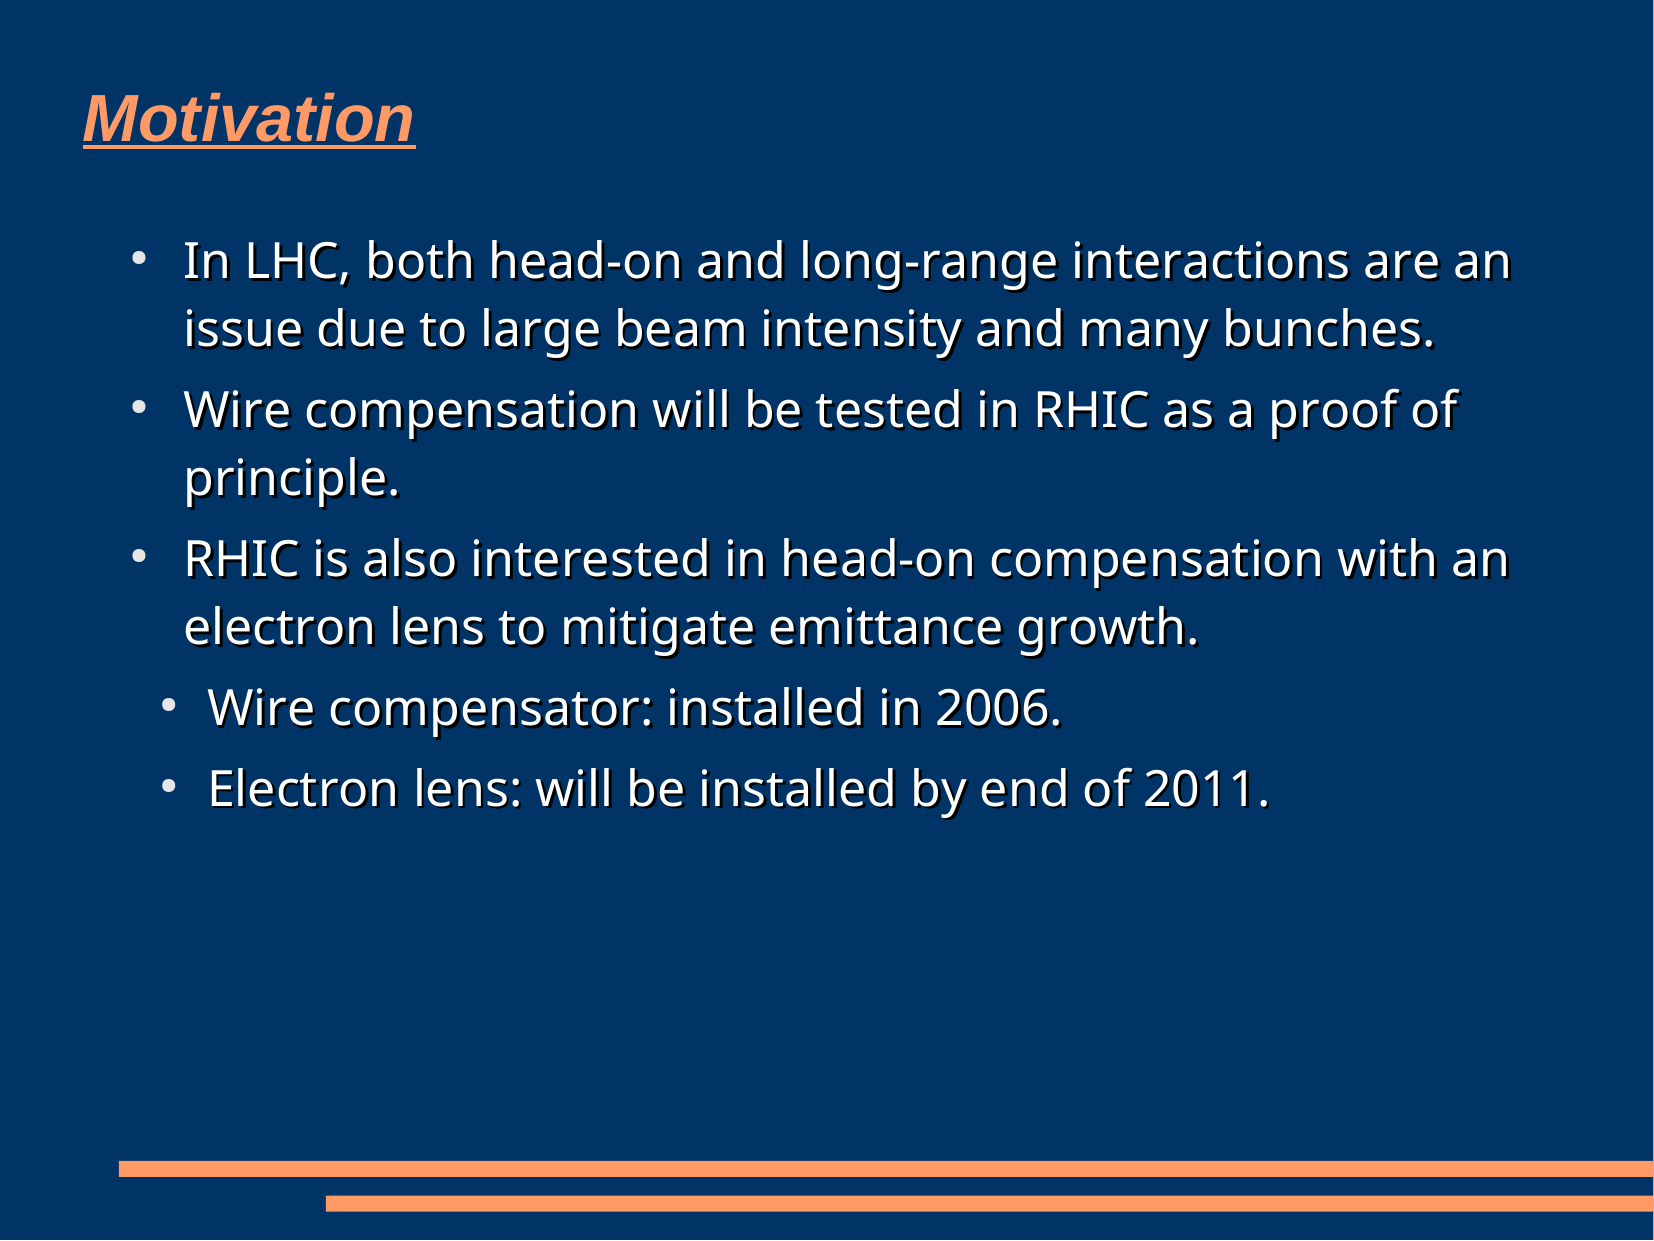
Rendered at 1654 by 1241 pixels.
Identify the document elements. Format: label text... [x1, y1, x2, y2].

title Motivation [82, 49, 1571, 188]
list In LHC, both head-on and long-range interactions are an issue due to large beam intensity and many bunches. Wire compensation will be tested in RHIC as a proof of principle. RHIC is also interested in head-on compensation with an electron lens to mitigate emittance growth. Wire compensator: installed in 2006. Electron lens: will be installed by end of 2011. [112, 225, 1524, 831]
